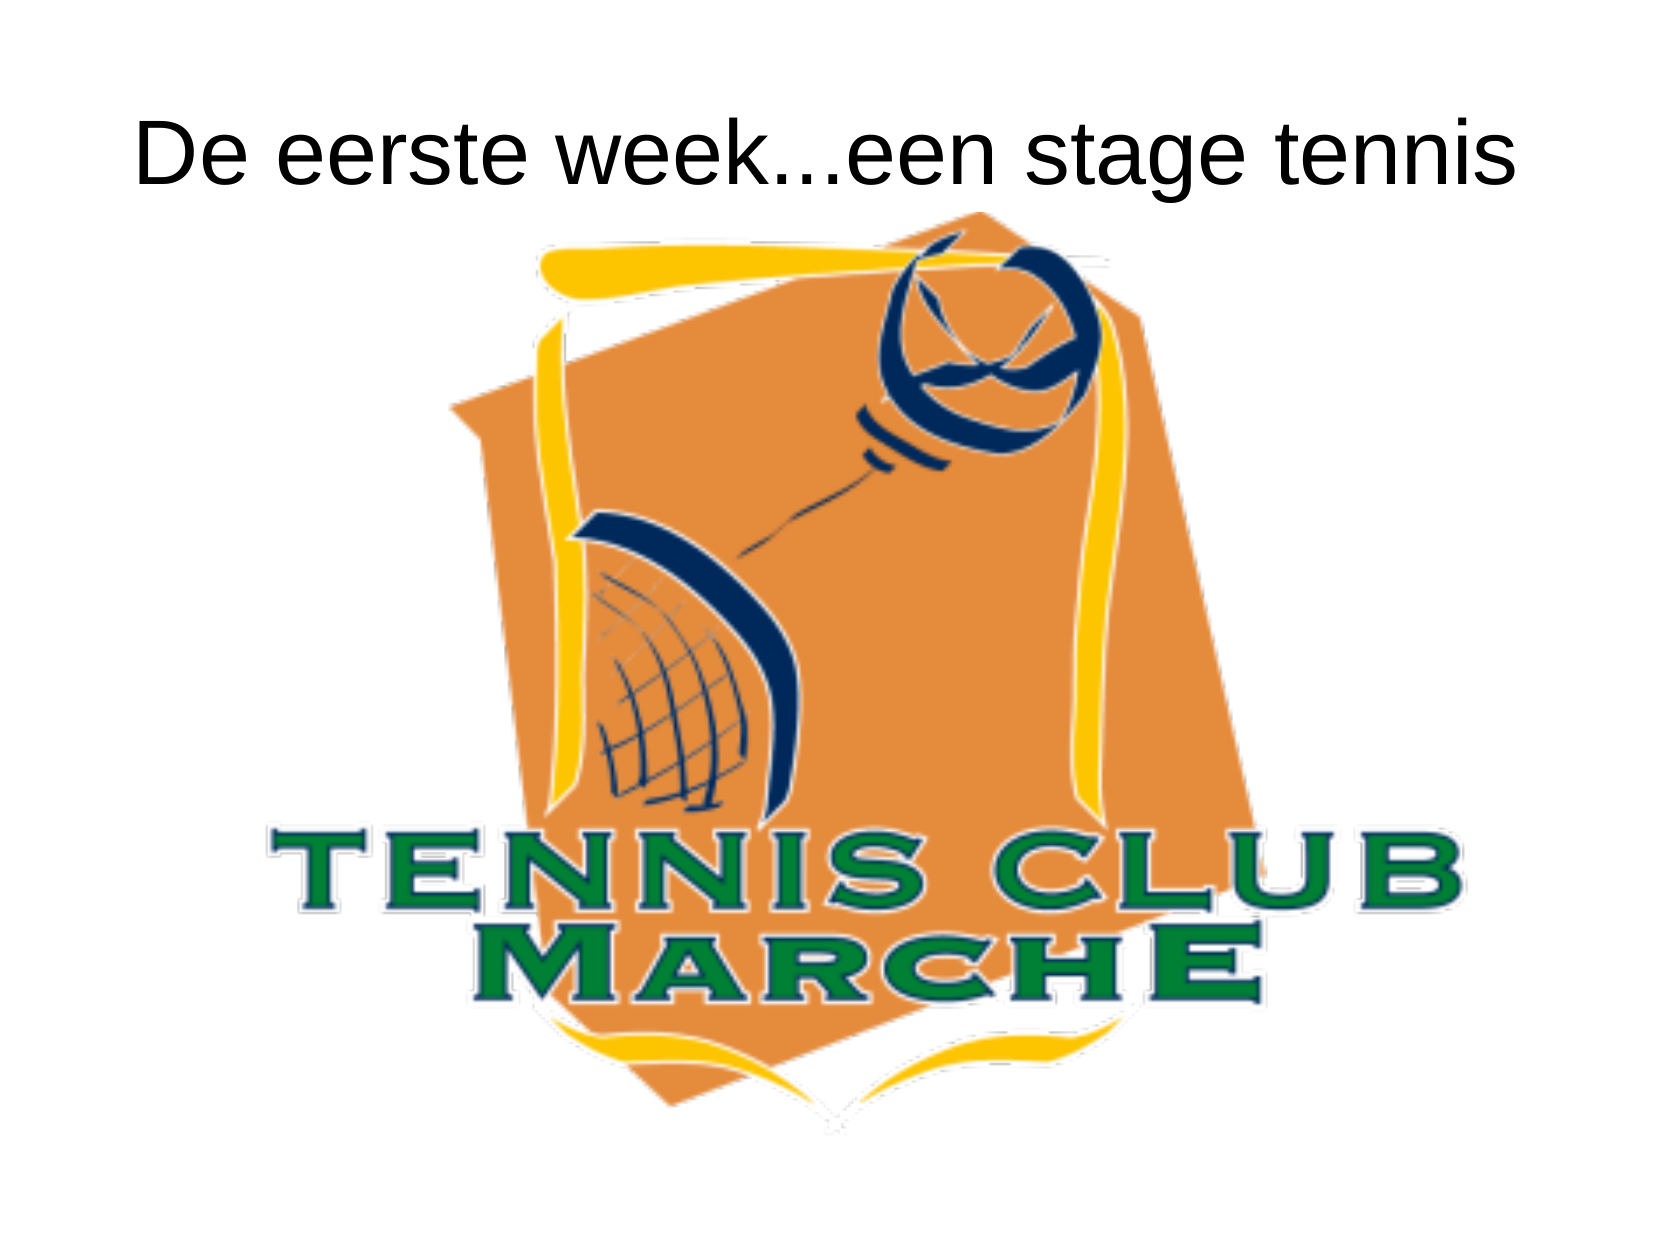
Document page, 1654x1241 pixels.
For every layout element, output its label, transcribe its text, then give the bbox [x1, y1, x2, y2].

title De eerste week...een stage tennis [82, 49, 1571, 257]
picture [247, 212, 1489, 1146]
